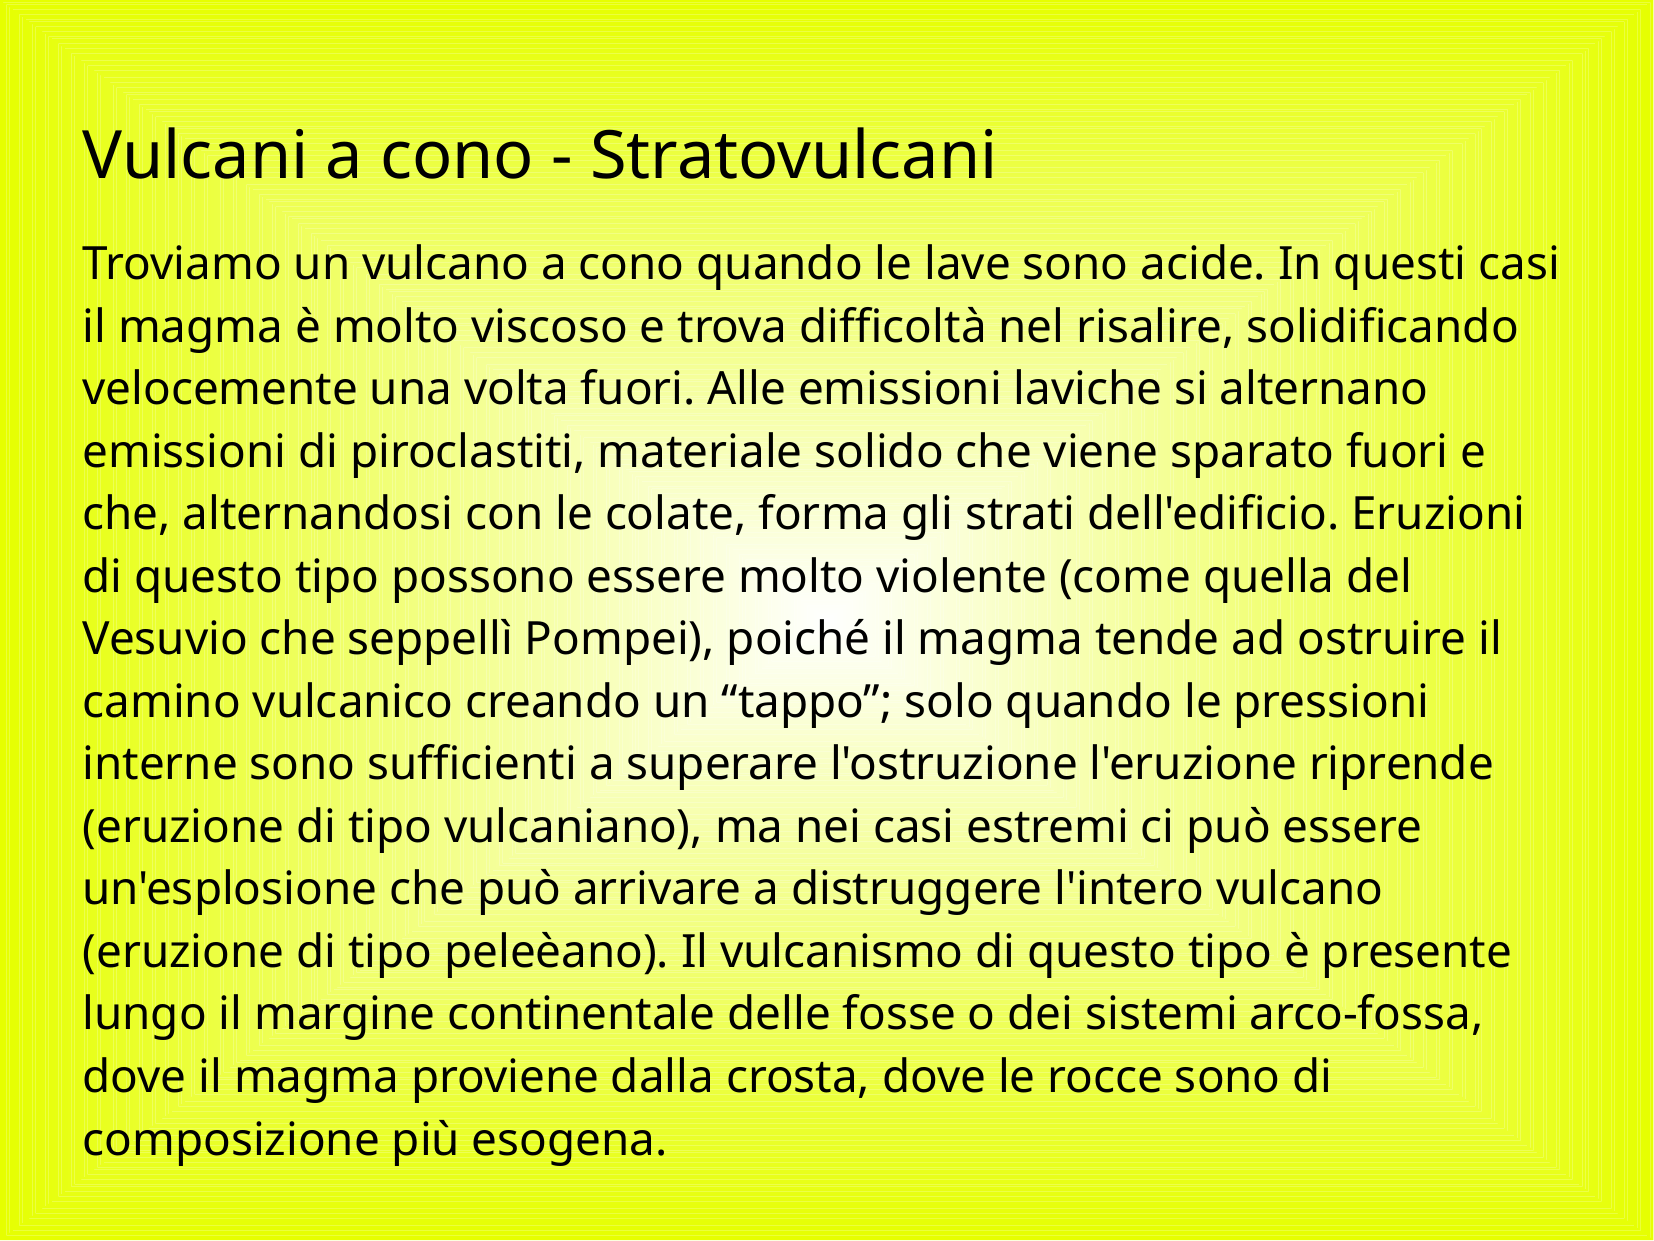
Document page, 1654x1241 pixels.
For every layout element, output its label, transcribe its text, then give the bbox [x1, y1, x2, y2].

subtitle Troviamo un vulcano a cono quando le lave sono acide. In questi casi il magma è molto viscoso e trova difficoltà nel risalire, solidificando velocemente una volta fuori. Alle emissioni laviche si alternano emissioni di piroclastiti, materiale solido che viene sparato fuori e che, alternandosi con le colate, forma gli strati dell'edificio. Eruzioni di questo tipo possono essere molto violente (come quella del Vesuvio che seppellì Pompei), poiché il magma tende ad ostruire il camino vulcanico creando un “tappo”; solo quando le pressioni interne sono sufficienti a superare l'ostruzione l'eruzione riprende (eruzione di tipo vulcaniano), ma nei casi estremi ci può essere un'esplosione che può arrivare a distruggere l'intero vulcano (eruzione di tipo peleèano). Il vulcanismo di questo tipo è presente lungo il margine continentale delle fosse o dei sistemi arco-fossa, dove il magma proviene dalla crosta, dove le rocce sono di composizione più esogena. [82, 297, 1571, 1102]
title Vulcani a cono - Stratovulcani [82, 49, 1571, 257]
